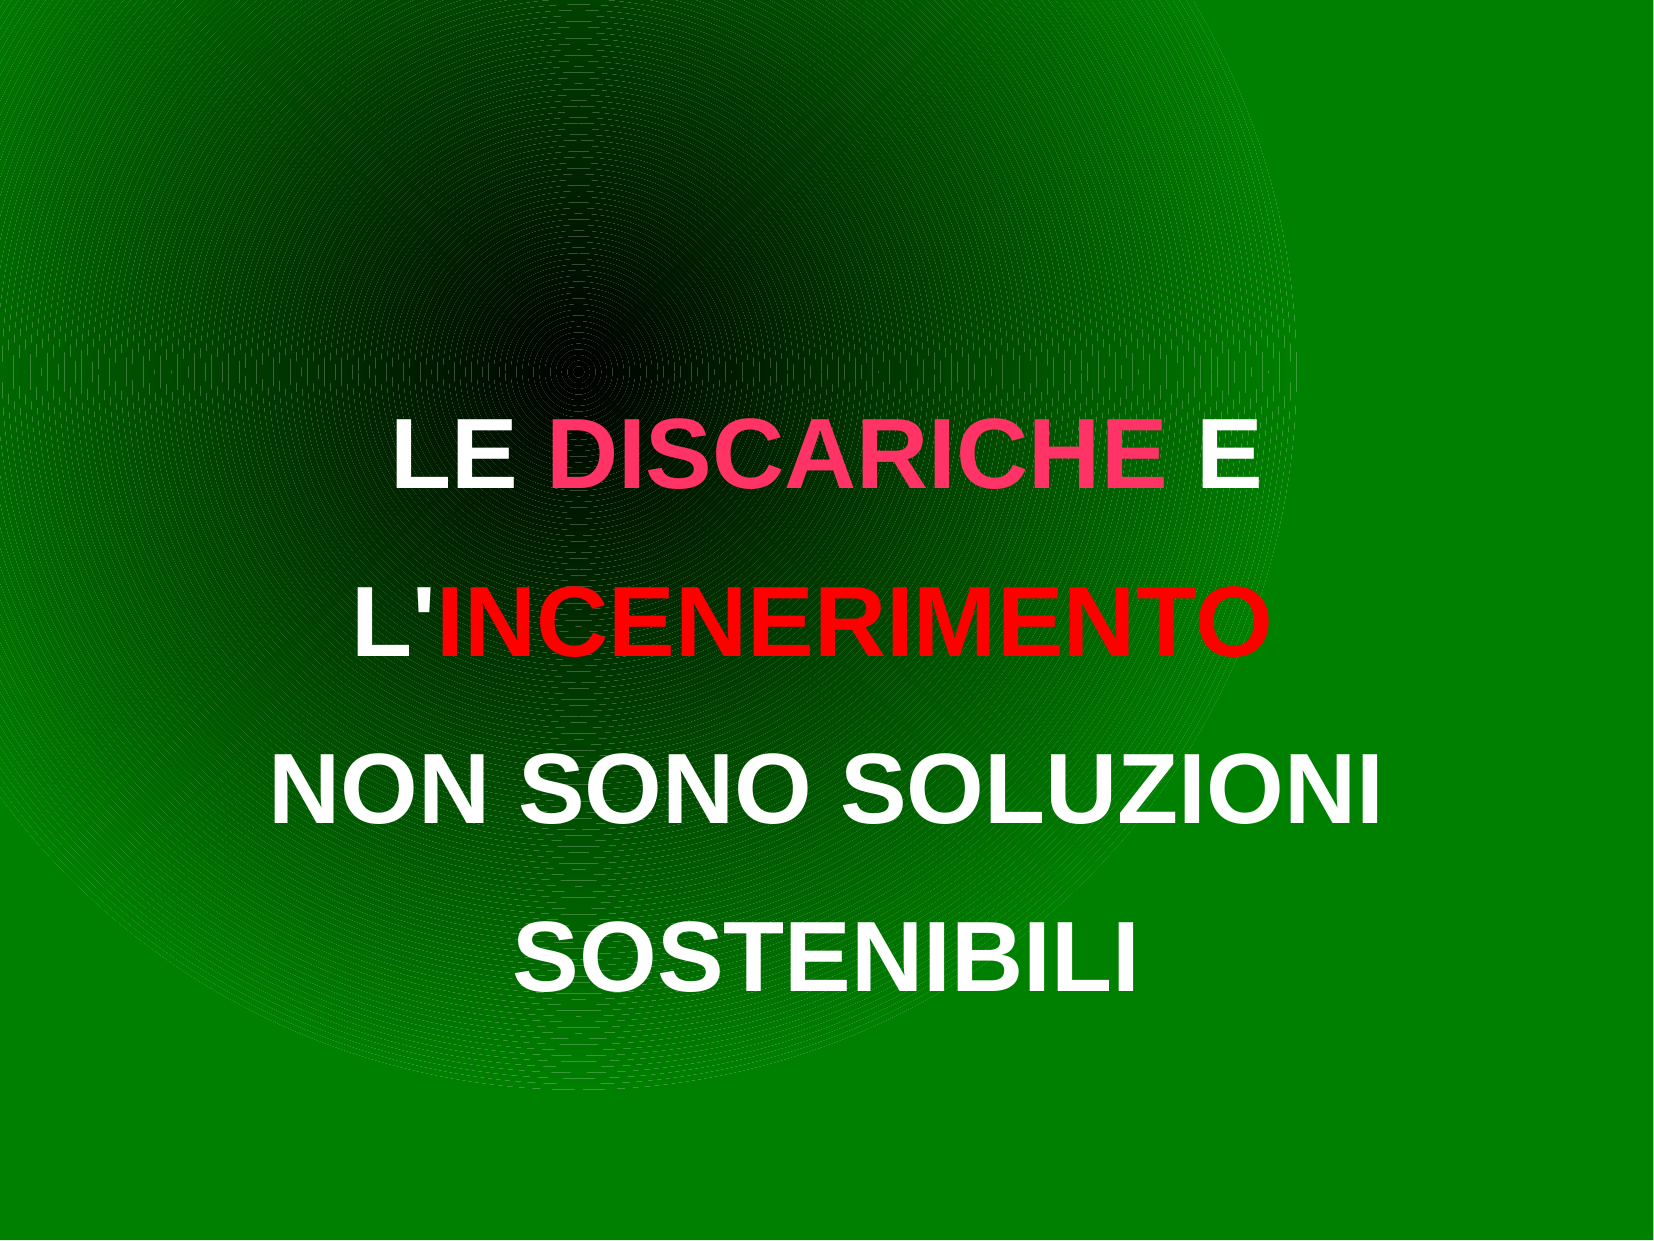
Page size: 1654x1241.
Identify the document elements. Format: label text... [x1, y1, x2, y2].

text_box LE DISCARICHE E L'INCENERIMENTO NON SONO SOLUZIONI SOSTENIBILI [177, 335, 1477, 965]
